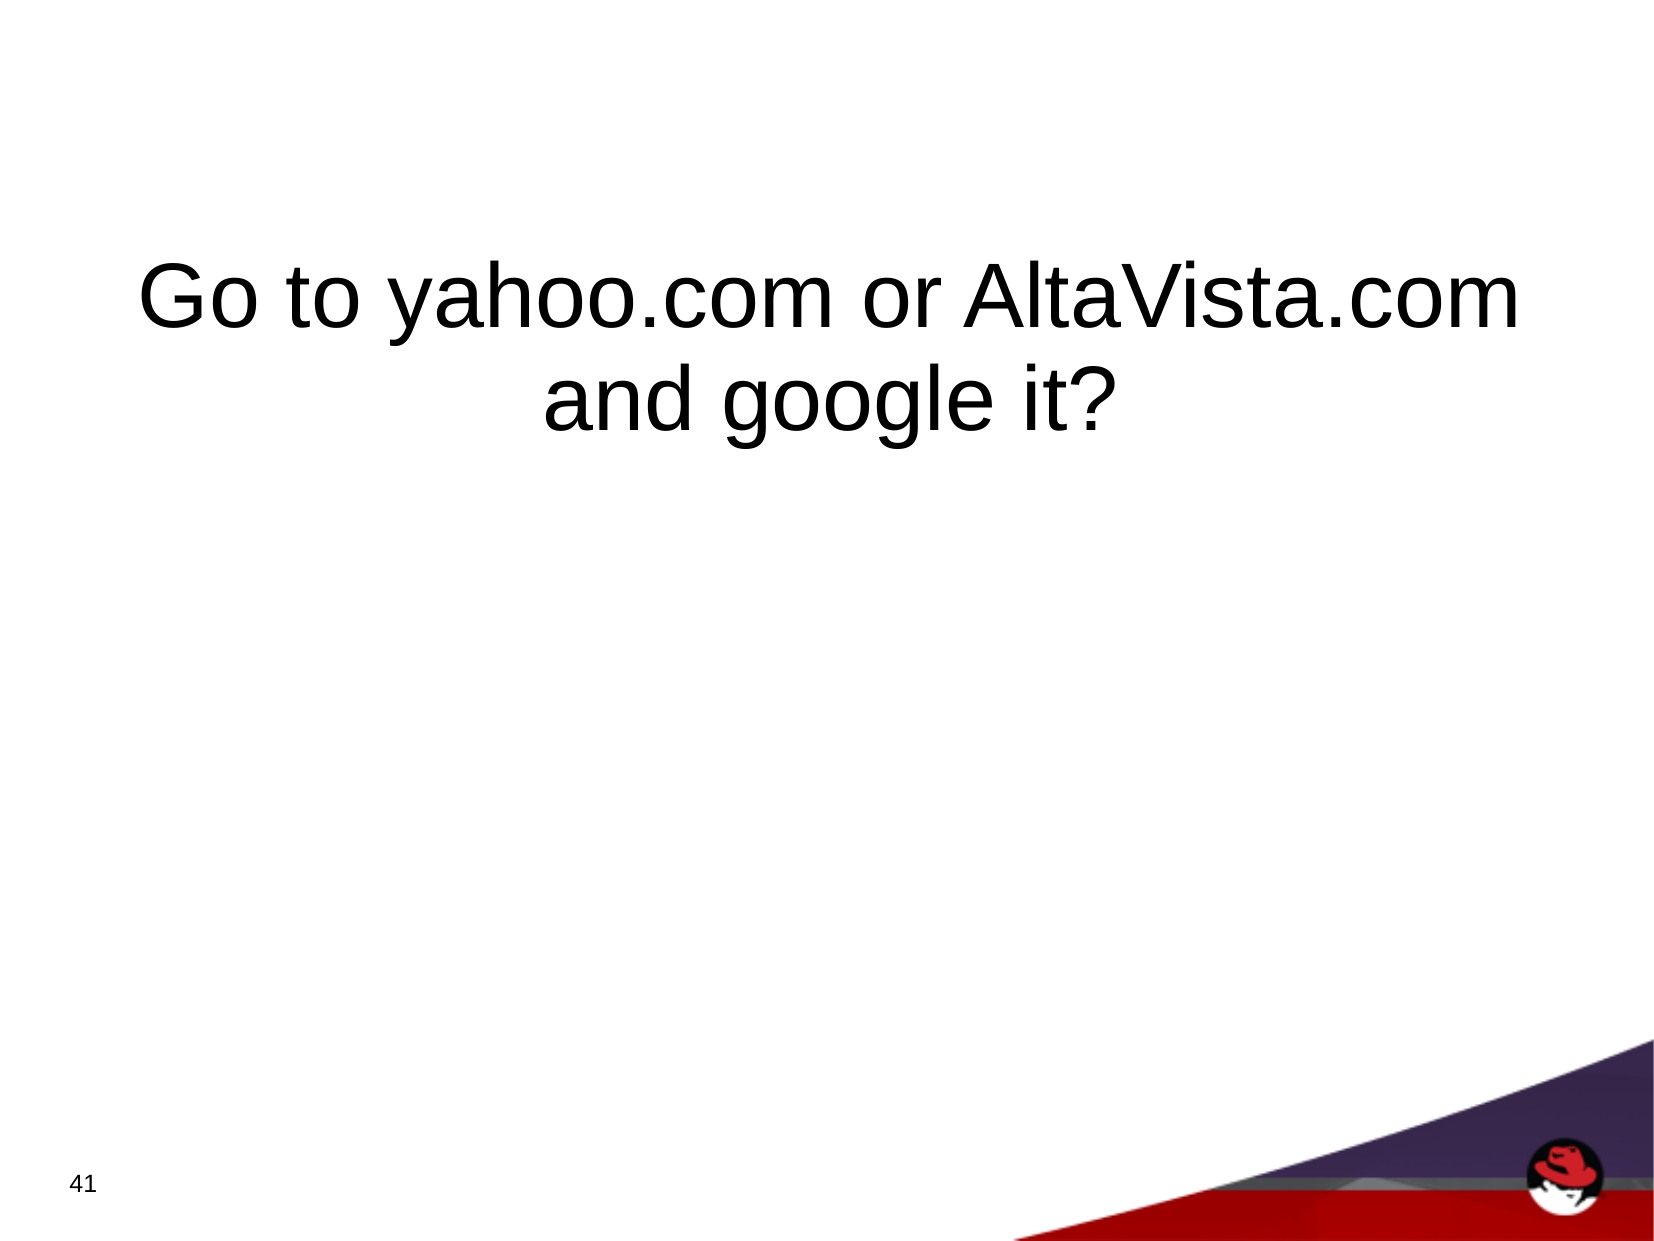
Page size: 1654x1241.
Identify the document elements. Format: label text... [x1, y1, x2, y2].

list Go to yahoo.com or AltaVista.com and google it? [86, 244, 1576, 1039]
picture [1012, 1036, 1654, 1241]
